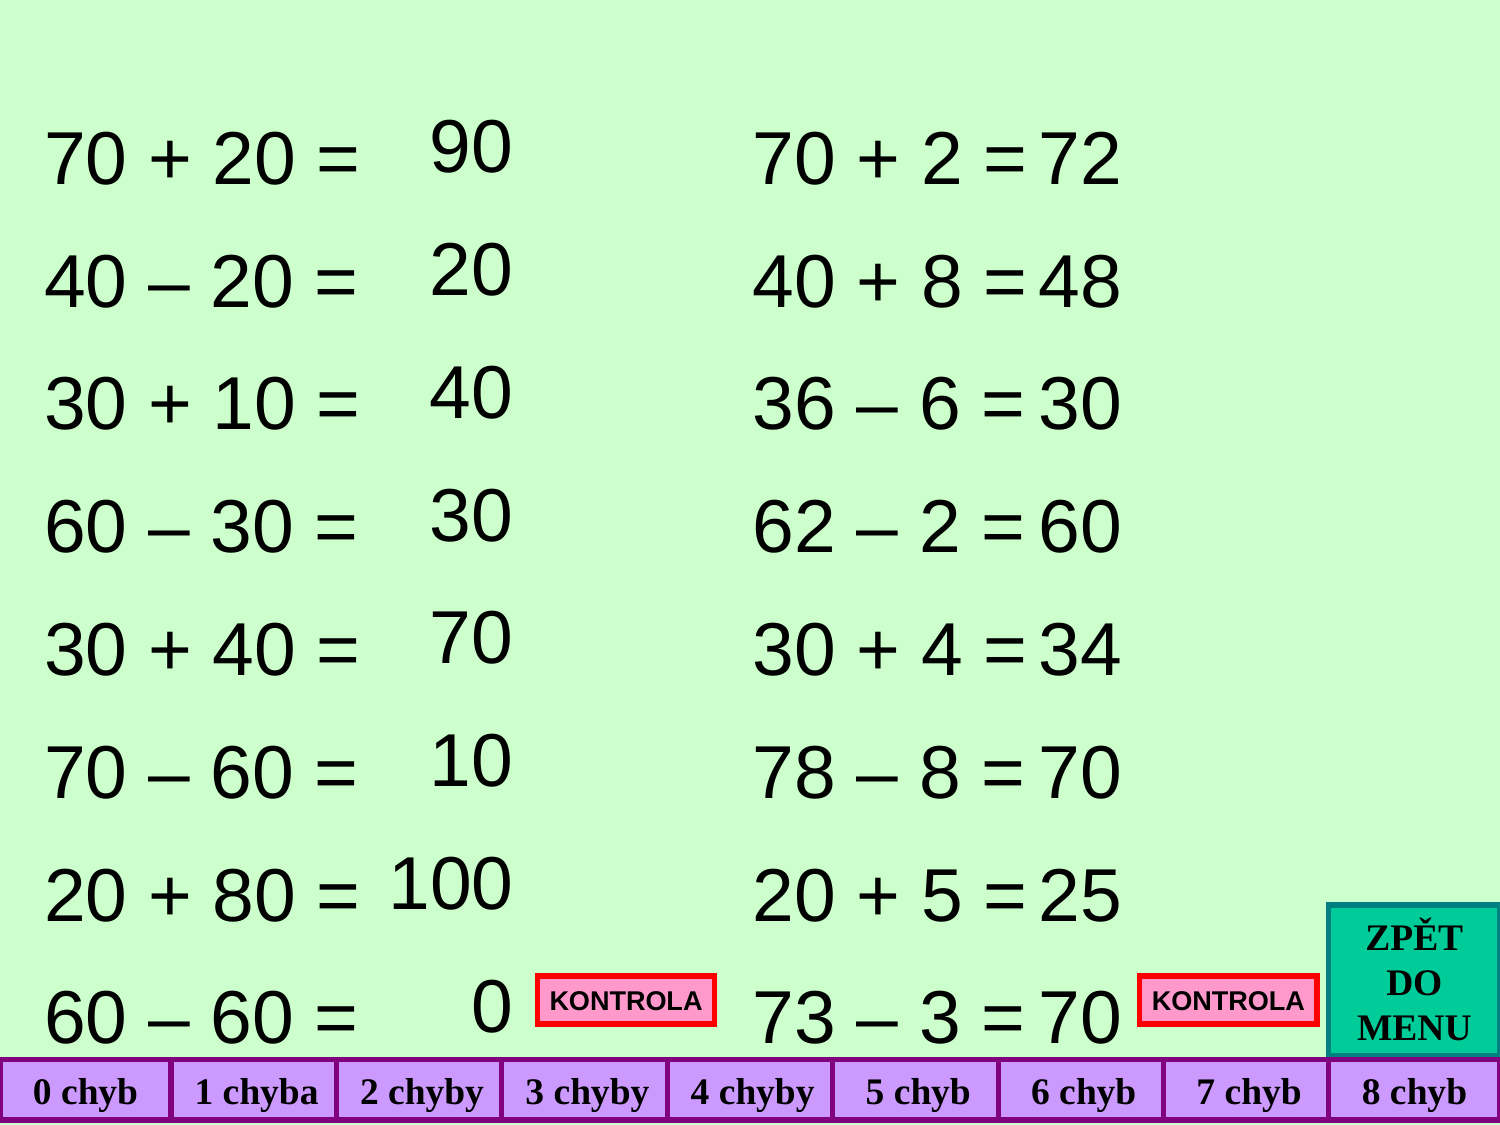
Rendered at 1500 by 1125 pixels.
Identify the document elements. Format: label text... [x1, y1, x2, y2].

text_box 5 chyb [832, 1059, 998, 1121]
text_box 1 chyba [171, 1059, 336, 1121]
text_box 72 48 30 60 34 70 25 70 [1009, 101, 1152, 1059]
text_box 70 + 20 = 40 – 20 = 30 + 10 = 60 – 30 = 30 + 40 = 70 – 60 = 20 + 80 = 60 – 60 = [29, 101, 420, 1059]
text_box KONTROLA [537, 976, 715, 1024]
text_box 2 chyby [336, 1059, 501, 1121]
text_box 90 20 40 30 70 10 100 0 [360, 90, 514, 1056]
text_box 0 chyb [0, 1059, 171, 1121]
text_box ZPĚT DO MENU [1328, 904, 1500, 1056]
text_box 70 + 2 = 40 + 8 = 36 – 6 = 62 – 2 = 30 + 4 = 78 – 8 = 20 + 5 = 73 – 3 = [738, 101, 1009, 1059]
text_box 3 chyby [501, 1059, 667, 1121]
text_box 7 chyb [1163, 1059, 1328, 1121]
text_box 8 chyb [1328, 1059, 1500, 1121]
text_box 4 chyby [667, 1059, 832, 1121]
text_box KONTROLA [1139, 976, 1317, 1024]
text_box 6 chyb [998, 1059, 1163, 1121]
